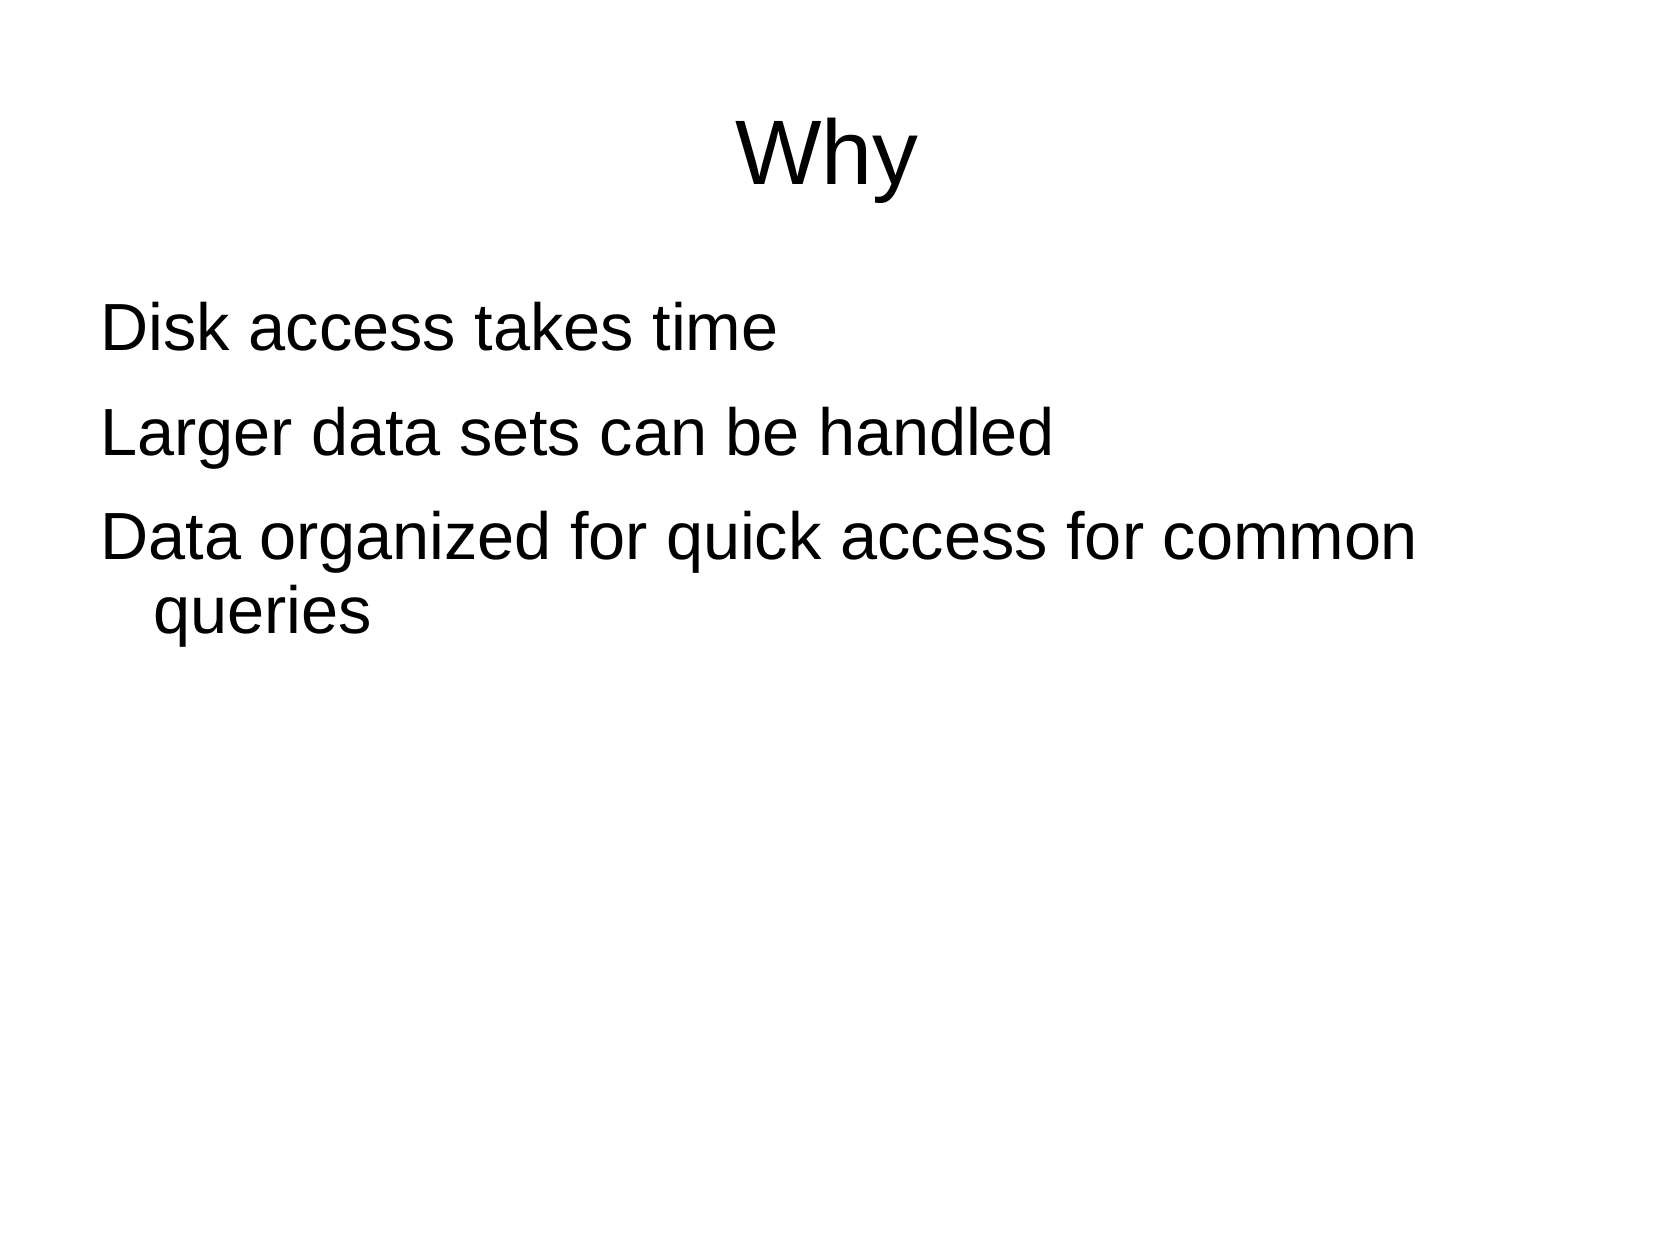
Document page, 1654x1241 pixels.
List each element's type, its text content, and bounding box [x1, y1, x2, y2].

title Why [82, 56, 1571, 250]
list Disk access takes time Larger data sets can be handled Data organized for quick access for common queries [82, 290, 1571, 1109]
